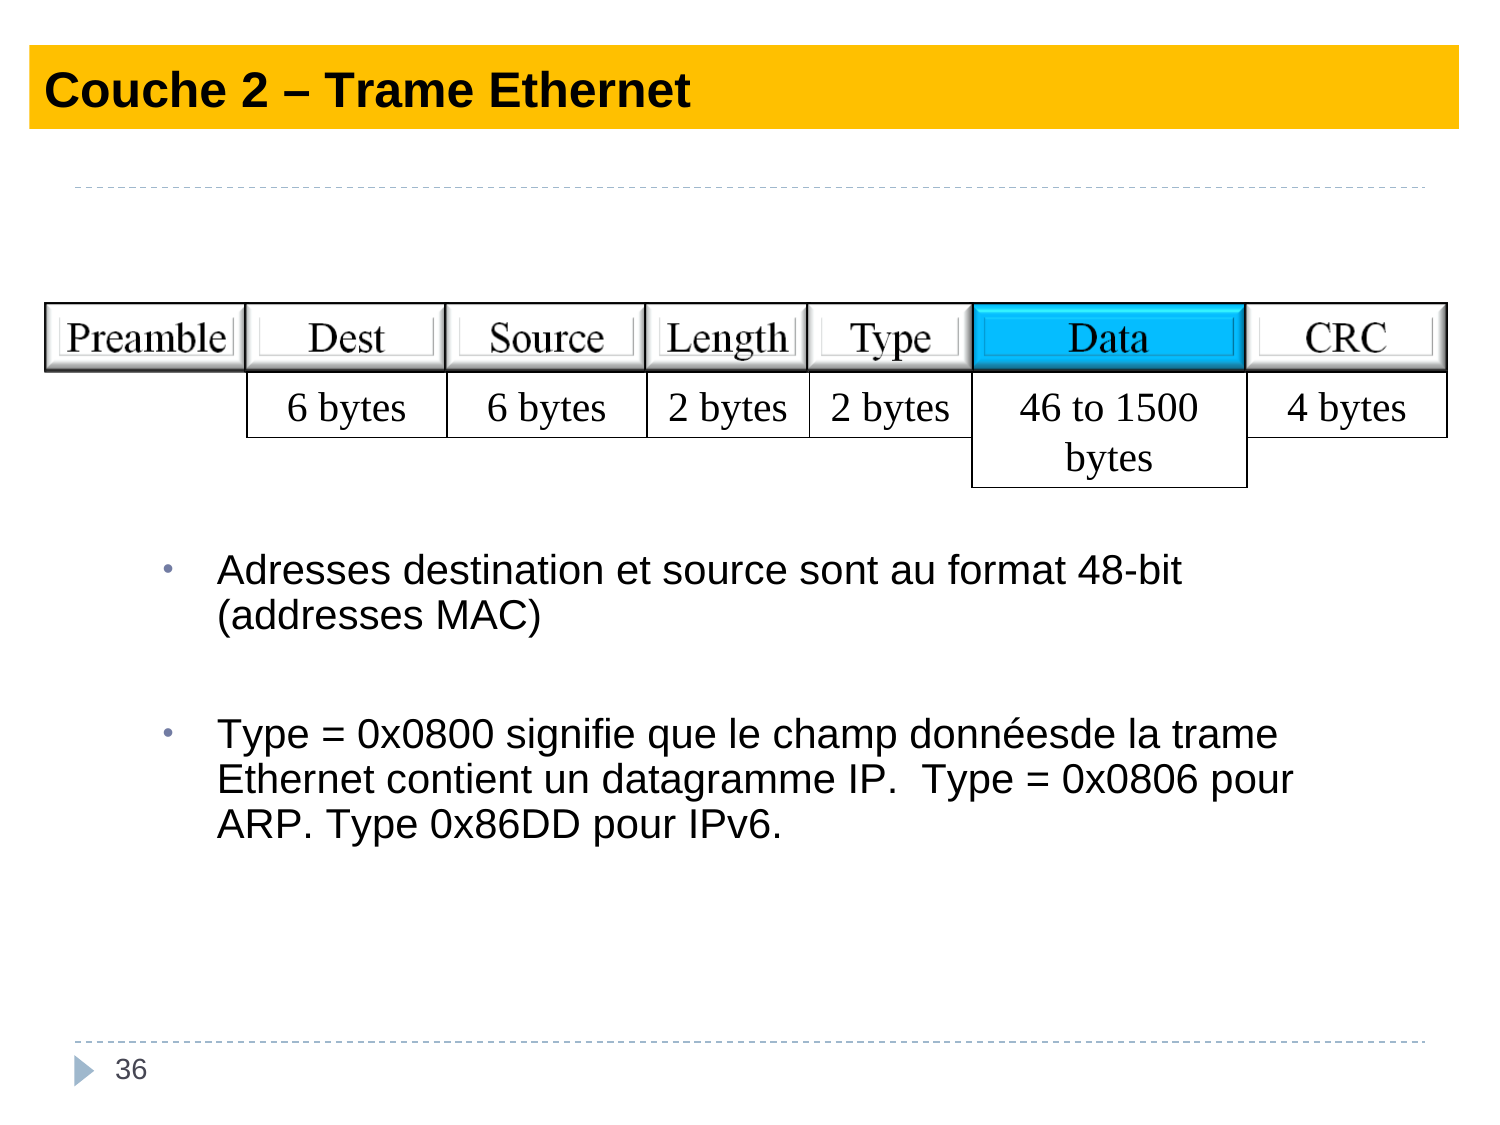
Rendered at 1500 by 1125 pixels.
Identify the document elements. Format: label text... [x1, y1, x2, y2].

text_box 6 bytes [446, 371, 646, 438]
text_box 24 [100, 1042, 426, 1103]
picture [41, 298, 1450, 383]
text_box Couche 2 – Trame Ethernet [29, 45, 1459, 129]
text_box 46 to 1500 bytes [971, 371, 1247, 488]
text_box 4 bytes [1246, 371, 1447, 438]
list Adresses destination et source sont au format 48-bit (addresses MAC)‏ Type = 0x0800 signifie que le champ donnéesde la trame Ethernet contient un datagramme IP. Type = 0x0806 pour ARP. Type 0x86DD pour IPv6. [147, 457, 1416, 949]
text_box 2 bytes [809, 371, 972, 438]
text_box 2 bytes [646, 371, 809, 438]
text_box 6 bytes [246, 371, 446, 438]
